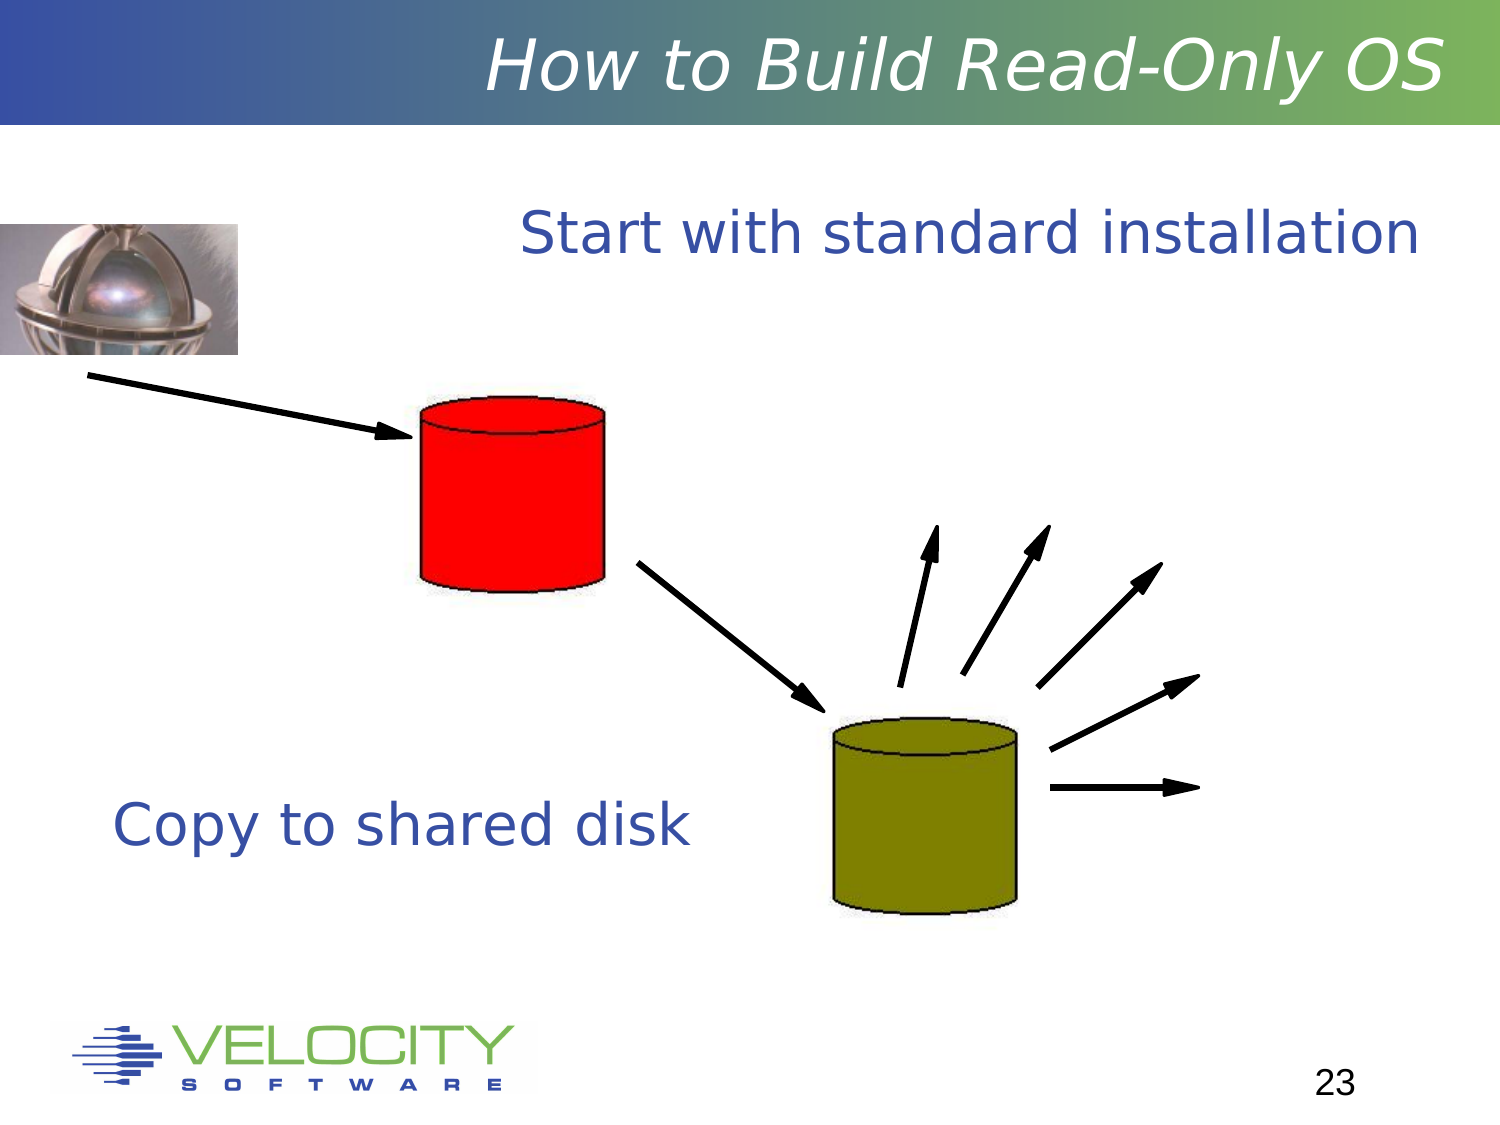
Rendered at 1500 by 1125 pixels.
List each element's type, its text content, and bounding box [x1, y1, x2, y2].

list Start with standard installation Copy to shared disk [70, 187, 1438, 988]
title How to Build Read-Only OS [62, 12, 1463, 113]
chart [750, 637, 1109, 997]
picture [50, 1021, 538, 1094]
picture [0, 224, 238, 355]
chart [337, 316, 697, 676]
